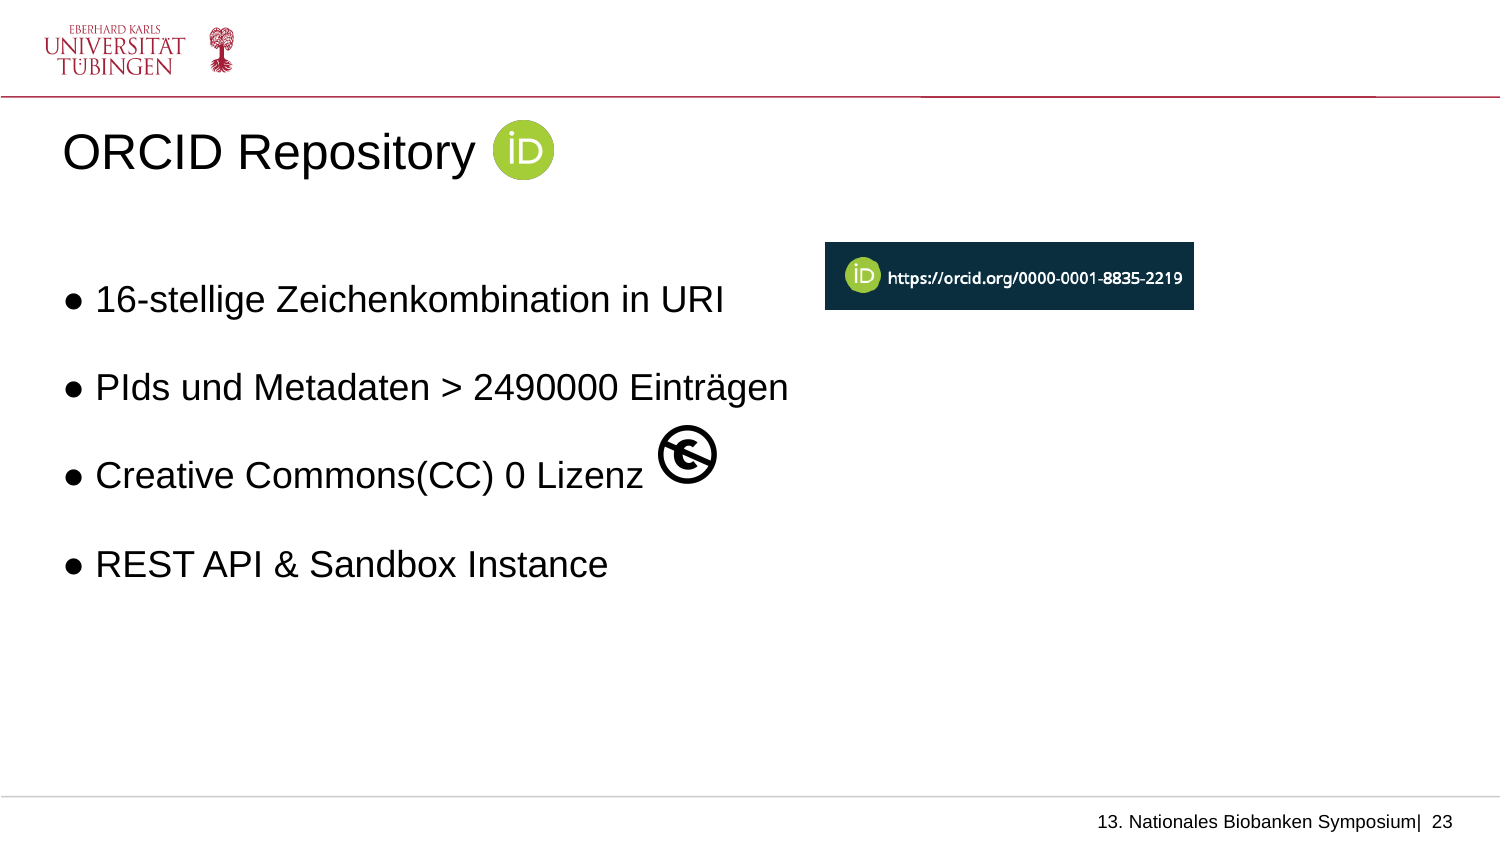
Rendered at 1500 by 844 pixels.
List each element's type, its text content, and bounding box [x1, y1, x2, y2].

picture [493, 120, 554, 180]
list ● 16-stellige Zeichenkombination in URI ● PIds und Metadaten > 2490000 Einträgen ● Creative Commons(CC) 0 Lizenz ● REST API & Sandbox Instance [47, 237, 1453, 797]
picture [658, 425, 717, 484]
picture [44, 25, 234, 75]
title ORCID Repository [47, 104, 1453, 190]
picture [825, 242, 1194, 310]
